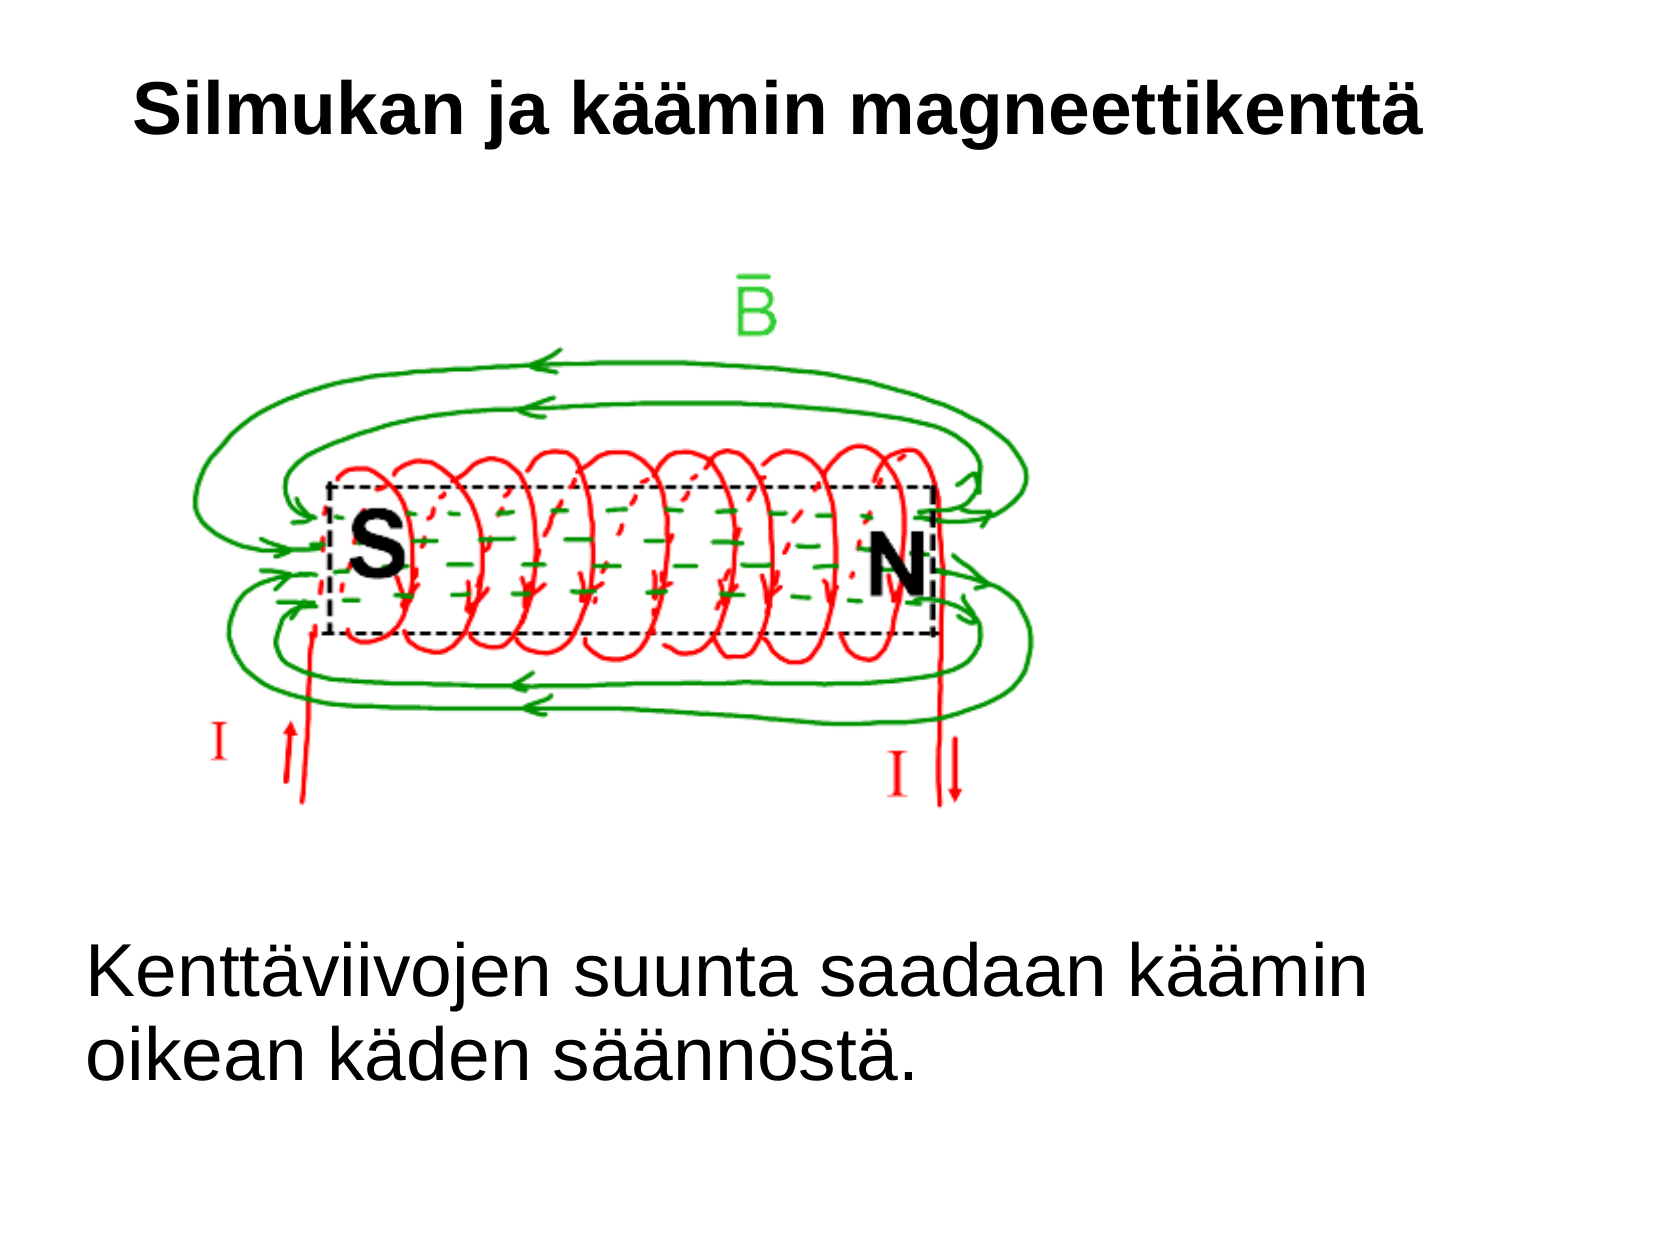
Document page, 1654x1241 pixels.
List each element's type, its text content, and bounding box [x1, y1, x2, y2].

text_box Kenttäviivojen suunta saadaan käämin oikean käden säännöstä. [70, 921, 1441, 1206]
text_box Silmukan ja käämin magneettikenttä [118, 59, 1560, 158]
picture [147, 212, 1075, 843]
